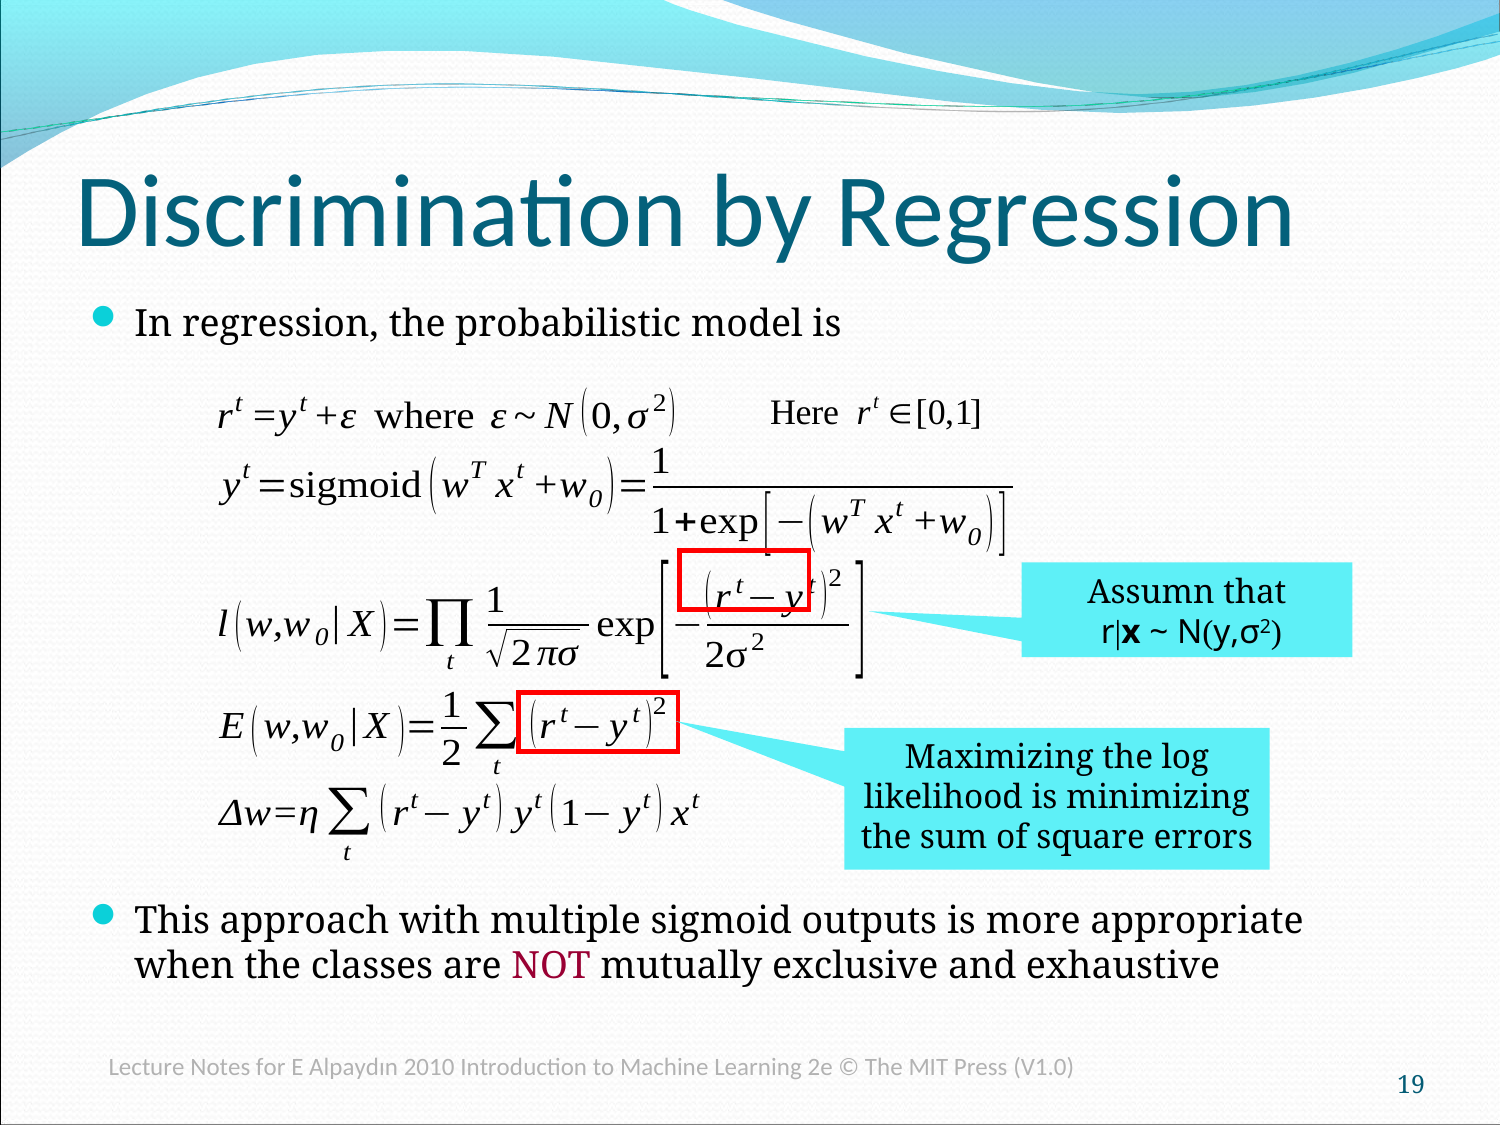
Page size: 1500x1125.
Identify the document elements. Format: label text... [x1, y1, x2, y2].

picture [0, 0, 1500, 1125]
text_box Assumn that r|x ~ N(y,σ2) [868, 562, 1353, 658]
text_box <number> [1299, 1042, 1426, 1103]
text_box In regression, the probabilistic model is This approach with multiple sigmoid outputs is more appropriate when the classes are NOT mutually exclusive and exhaustive [75, 290, 1426, 1071]
text_box Discrimination by Regression [75, 9, 1426, 268]
chart [521, 695, 676, 749]
chart [206, 385, 1033, 866]
text_box Maximizing the log likelihood is minimizing the sum of square errors [675, 721, 1270, 870]
text_box Lecture Notes for E Alpaydın 2010 Introduction to Machine Learning 2e © The MIT Press (V1.0) [93, 1042, 1254, 1103]
